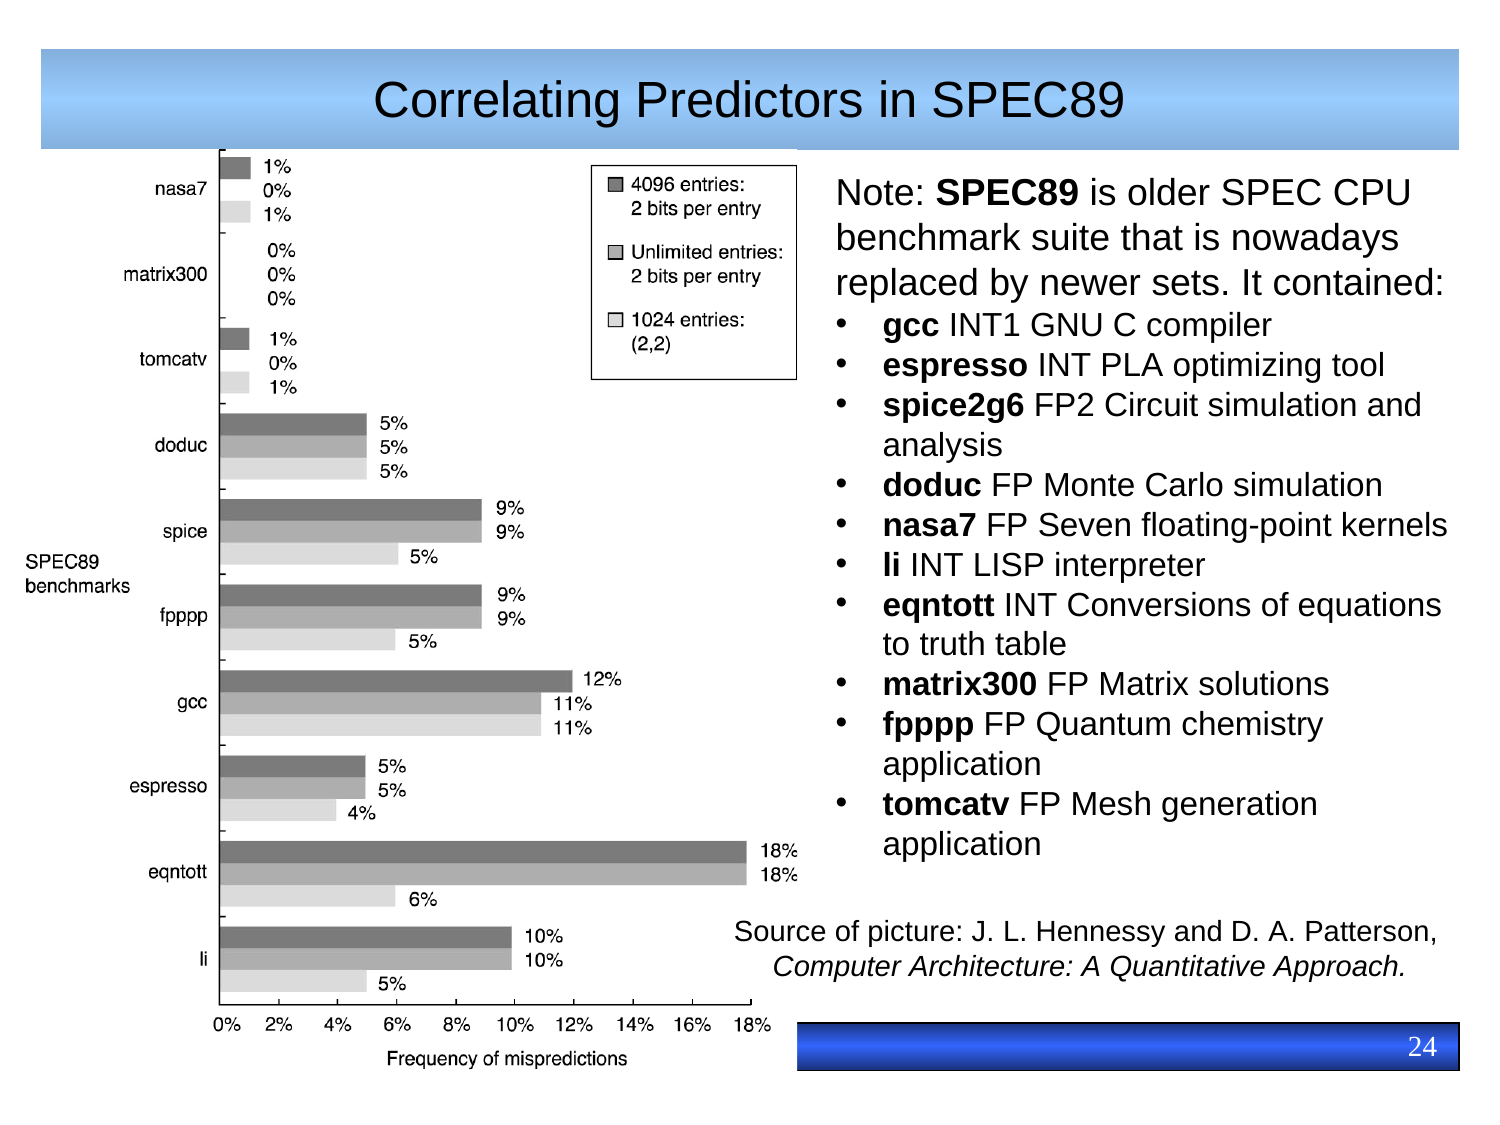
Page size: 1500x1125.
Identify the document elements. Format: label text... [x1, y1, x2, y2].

title Correlating Predictors in SPEC89 [41, 49, 1459, 150]
text_box Source of picture: J. L. Hennessy and D. A. Patterson, Computer Architecture: A Quantitative Approach. [719, 905, 1462, 990]
picture [26, 149, 798, 1071]
text_box Note: SPEC89 is older SPEC CPU benchmark suite that is nowadays replaced by newer sets. It contained: gcc INT1 GNU C compiler espresso INT PLA optimizing tool spice2g6 FP2 Circuit simulation and analysis doduc FP Monte Carlo simulation nasa7 FP Seven floating-point kernels li INT LISP interpreter eqntott INT Conversions of equations to truth table matrix300 FP Matrix solutions fpppp FP Quantum chemistry application tomcatv FP Mesh generation application [820, 160, 1483, 870]
